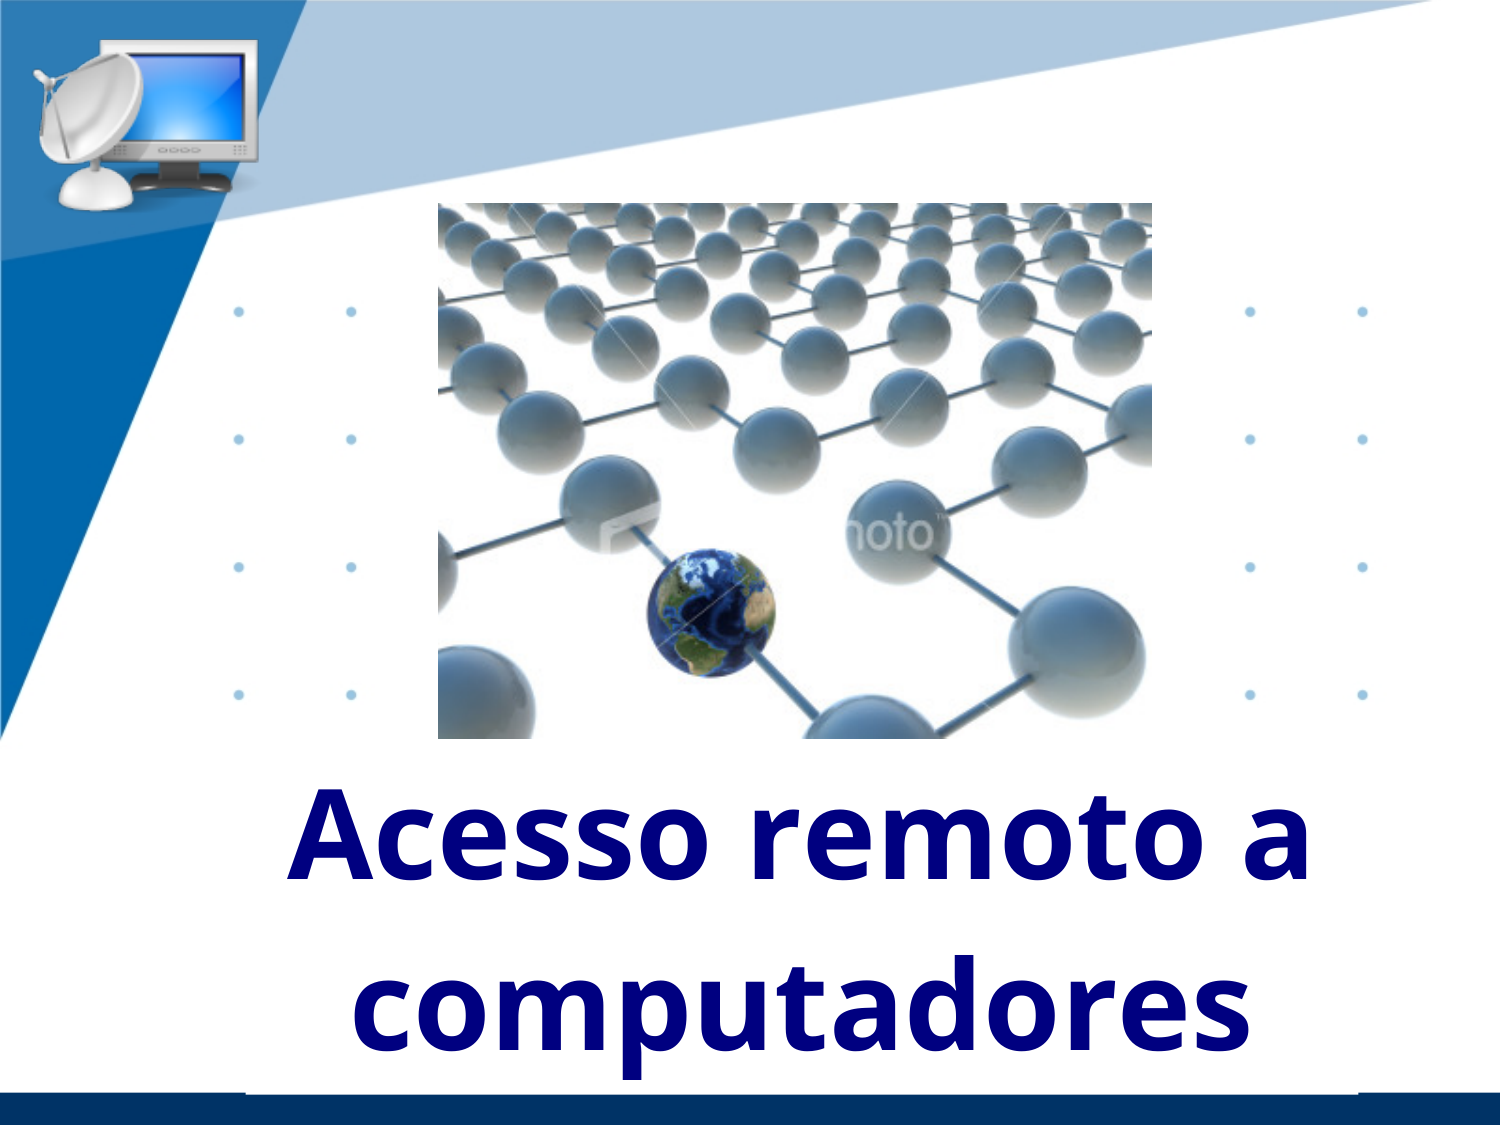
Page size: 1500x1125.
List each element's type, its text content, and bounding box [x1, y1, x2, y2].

title Acesso remoto a computadores [245, 738, 1359, 1045]
picture [0, 0, 1500, 842]
